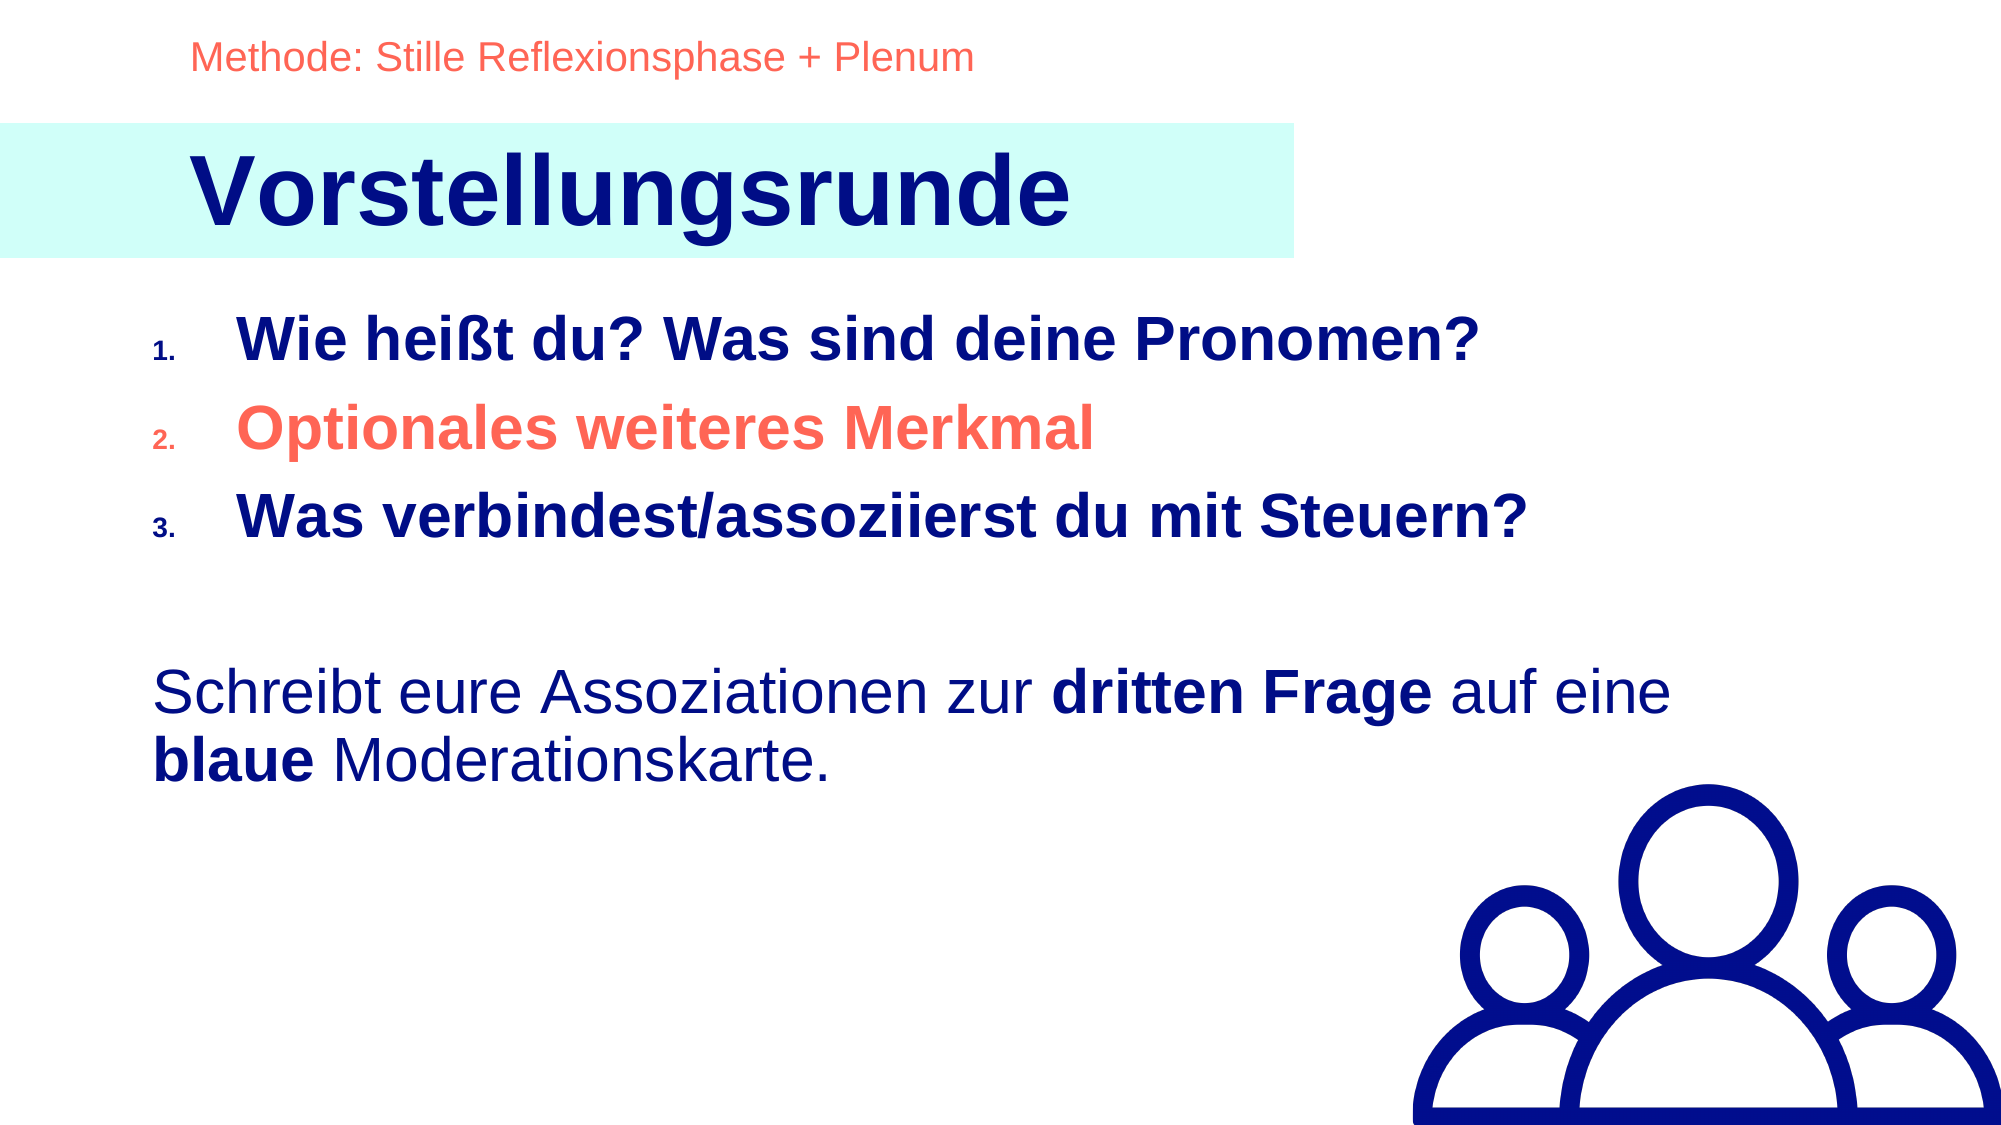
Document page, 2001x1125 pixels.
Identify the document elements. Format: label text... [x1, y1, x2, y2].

list Wie heißt du? Was sind deine Pronomen? Optionales weiteres Merkmal Was verbindest/assoziierst du mit Steuern? Schreibt eure Assoziationen zur dritten Frage auf eine blaue Moderationskarte. [137, 299, 1863, 1014]
text_box [1412, 784, 2000, 1125]
list Vorstellungsrunde [137, 129, 1093, 258]
list Methode: Stille Reflexionsphase + Plenum [137, 27, 1274, 107]
